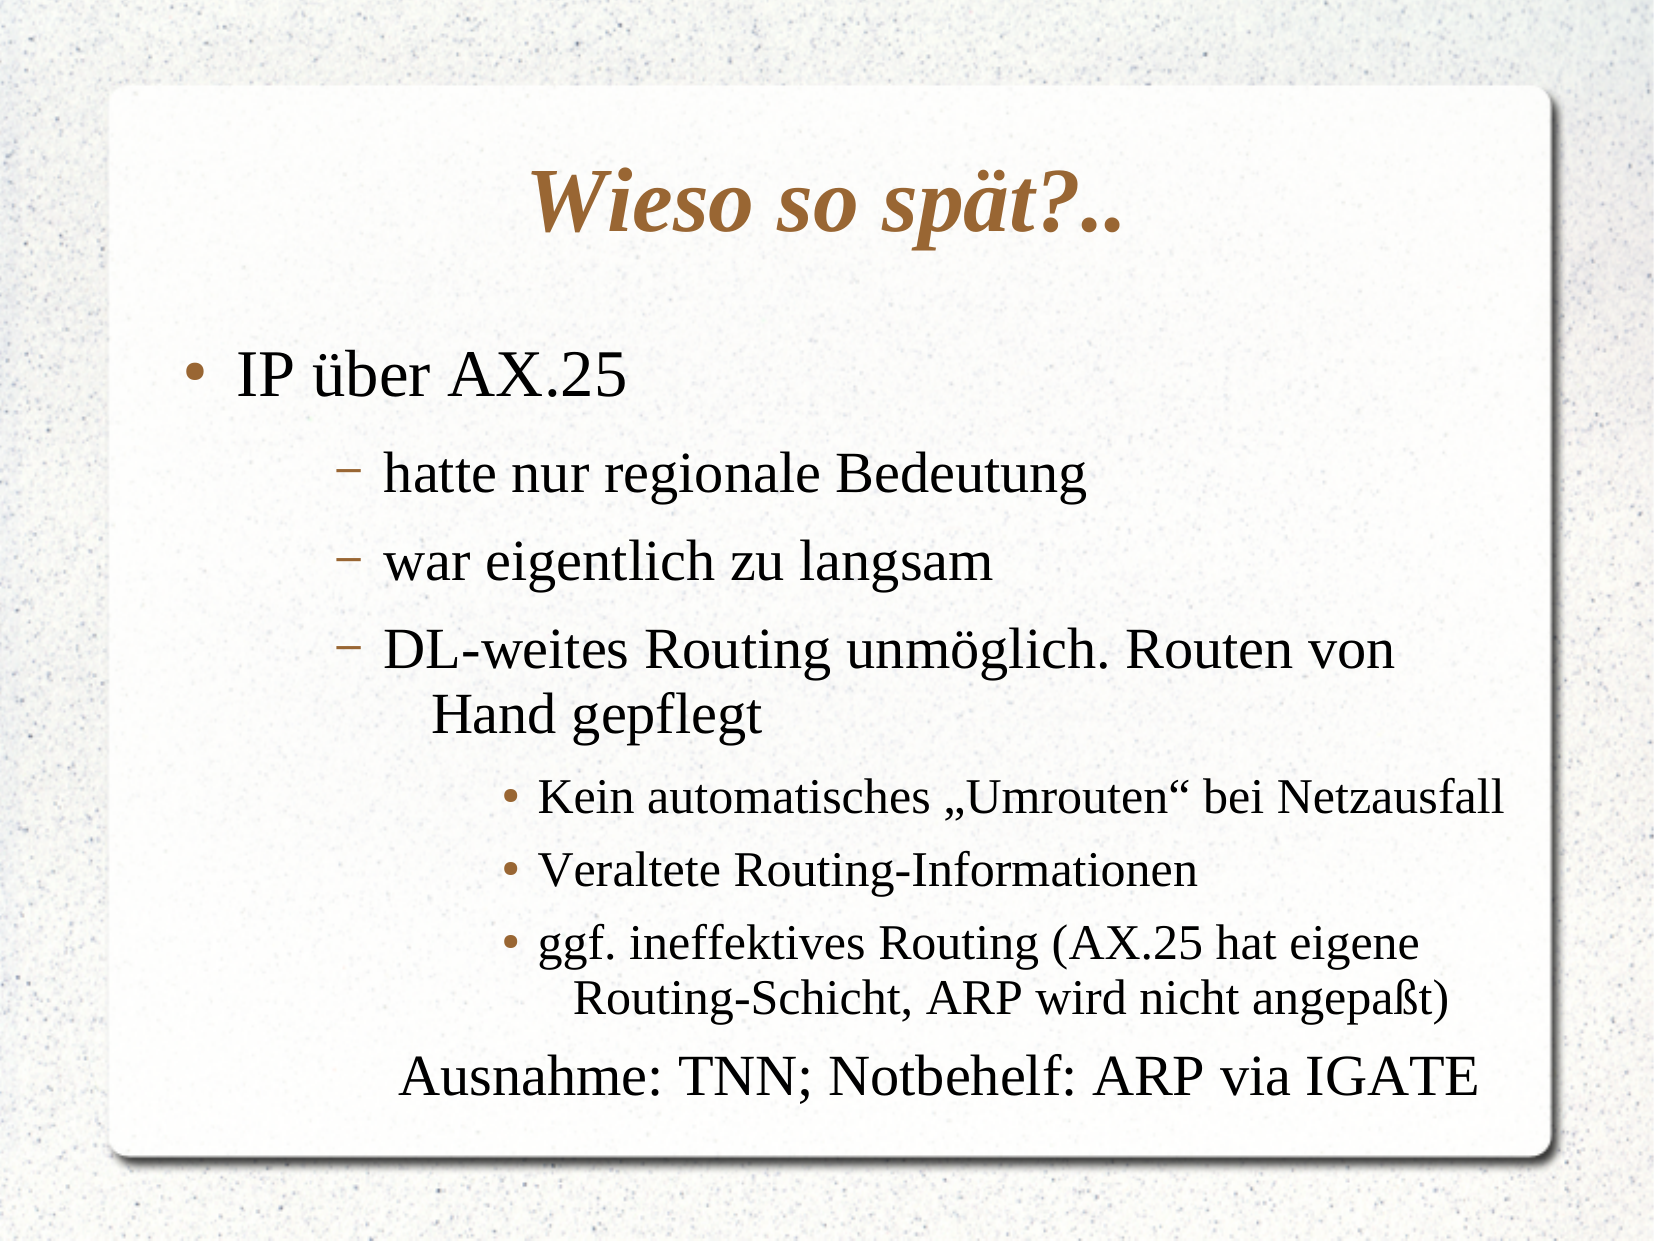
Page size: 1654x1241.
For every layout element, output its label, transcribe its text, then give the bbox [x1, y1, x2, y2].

list IP über AX.25 hatte nur regionale Bedeutung war eigentlich zu langsam DL-weites Routing unmöglich. Routen von Hand gepflegt Kein automatisches „Umrouten“ bei Netzausfall Veraltete Routing-Informationen ggf. ineffektives Routing (AX.25 hat eigene Routing-Schicht, ARP wird nicht angepaßt) Ausnahme: TNN; Notbehelf: ARP via IGATE [147, 336, 1506, 1109]
picture [0, 0, 1654, 1241]
title Wieso so spät?.. [118, 104, 1536, 297]
